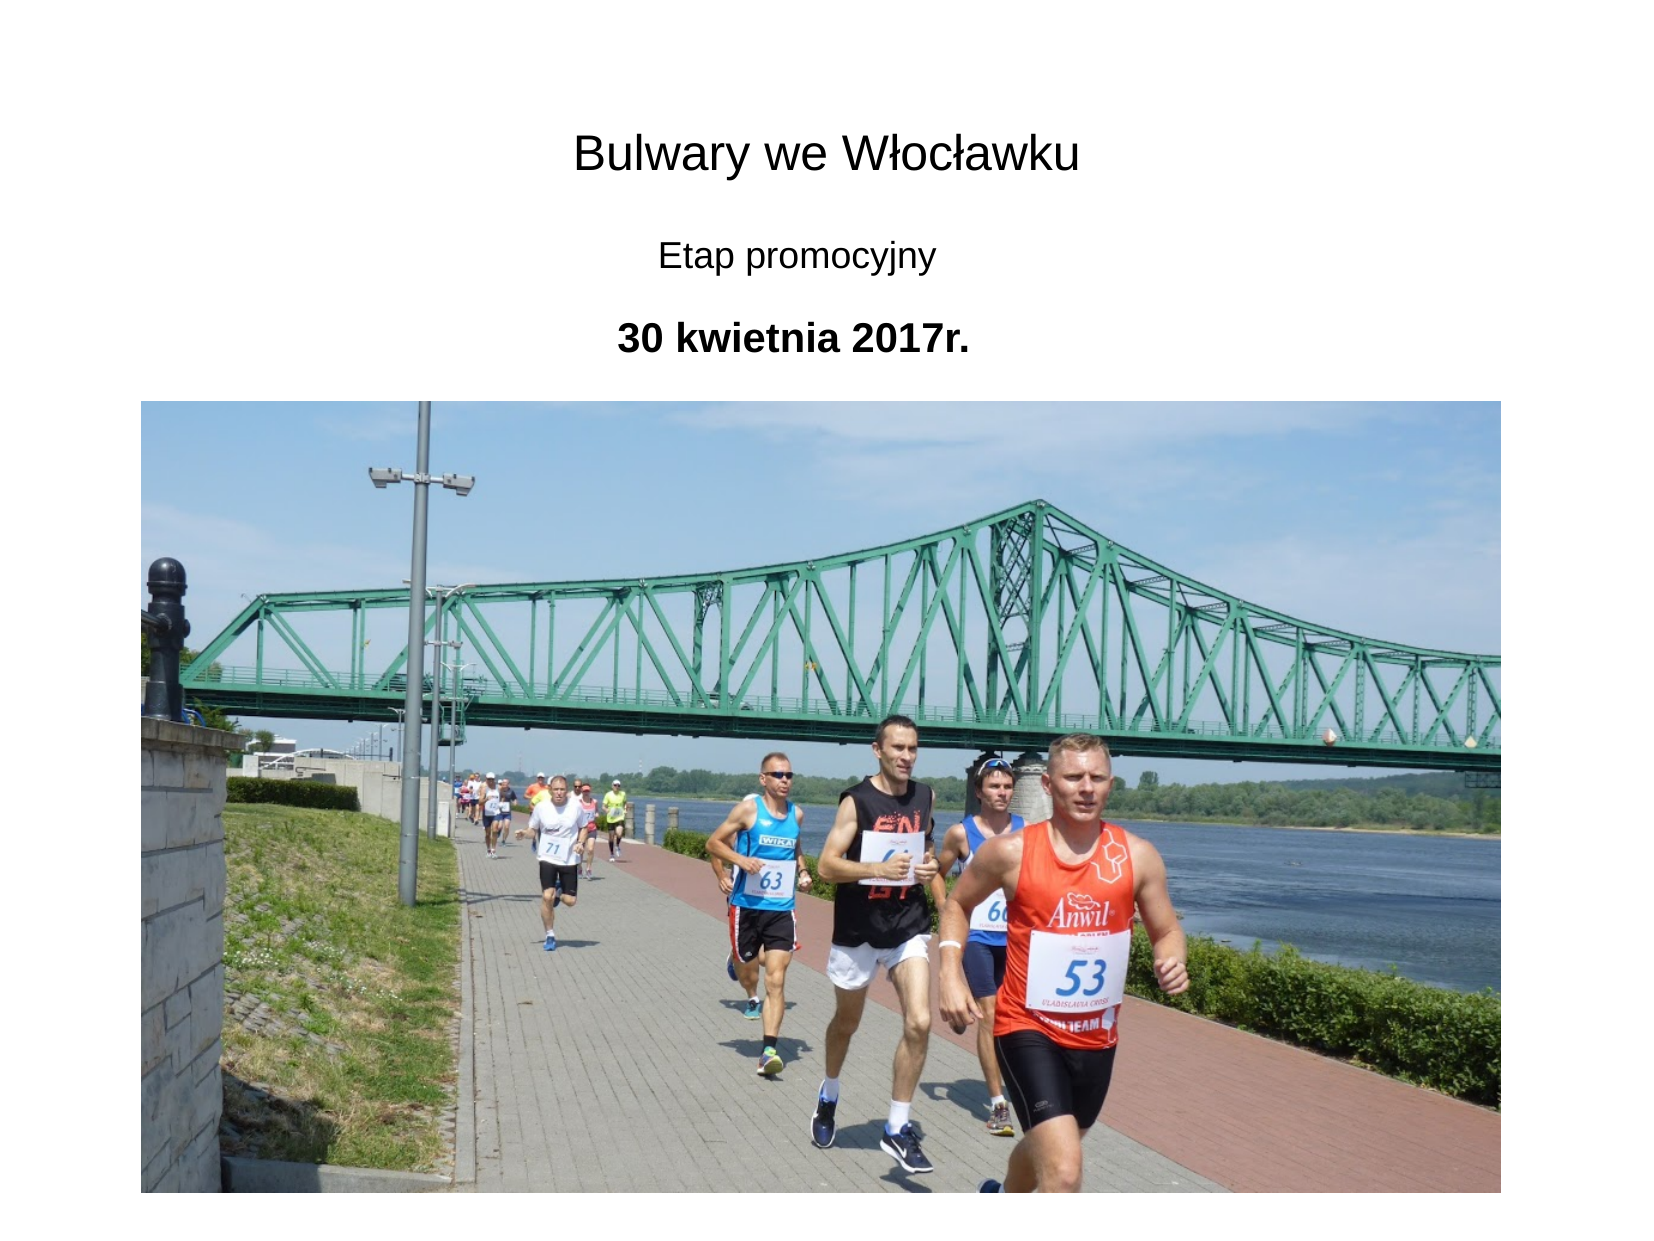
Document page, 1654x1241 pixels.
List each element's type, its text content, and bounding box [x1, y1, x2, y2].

text_box 30 kwietnia 2017r. [499, 307, 1028, 378]
title Bulwary we Włocławku [82, 49, 1571, 257]
text_box Etap promocyjny [496, 227, 1099, 378]
picture [141, 401, 1501, 1193]
